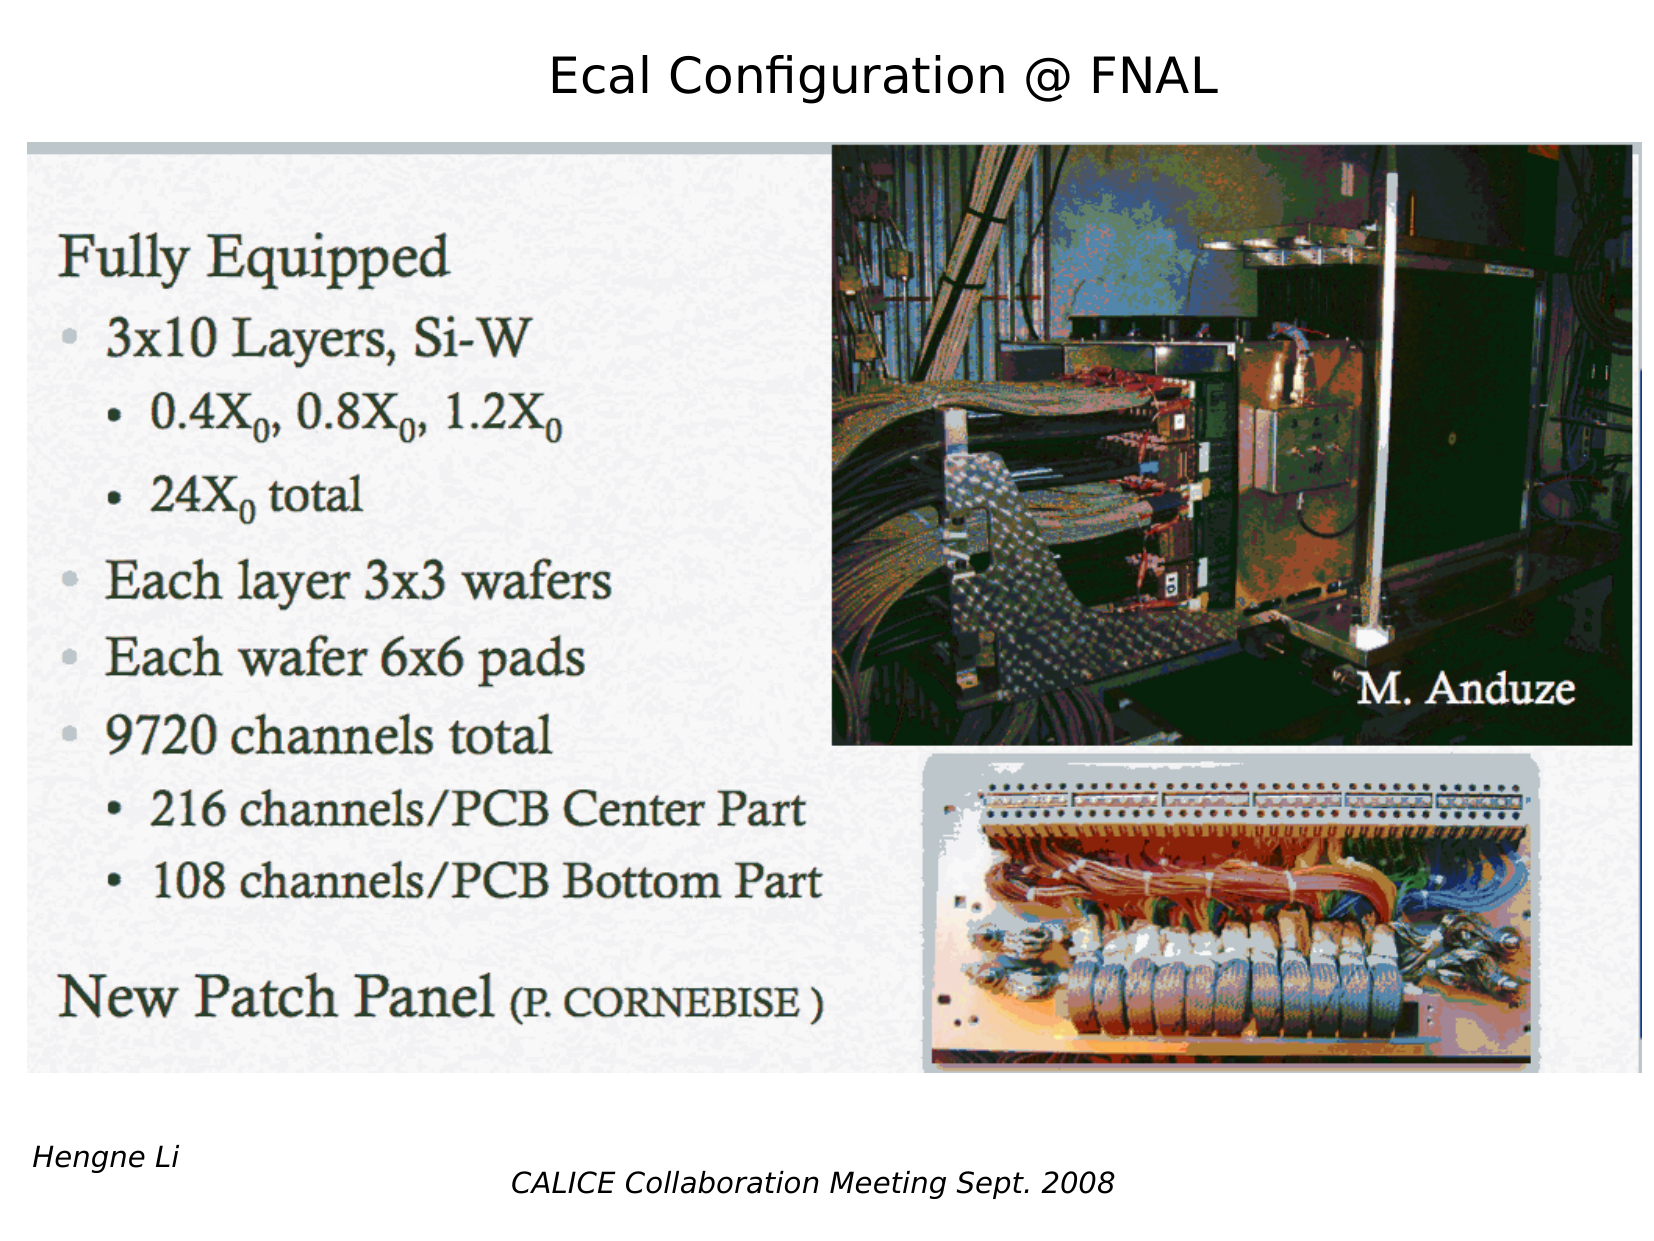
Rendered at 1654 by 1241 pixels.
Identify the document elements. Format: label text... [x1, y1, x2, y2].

picture [27, 142, 1642, 1073]
text_box Ecal Configuration @ FNAL [534, 39, 1219, 113]
text_box Hengne Li [17, 1132, 195, 1183]
